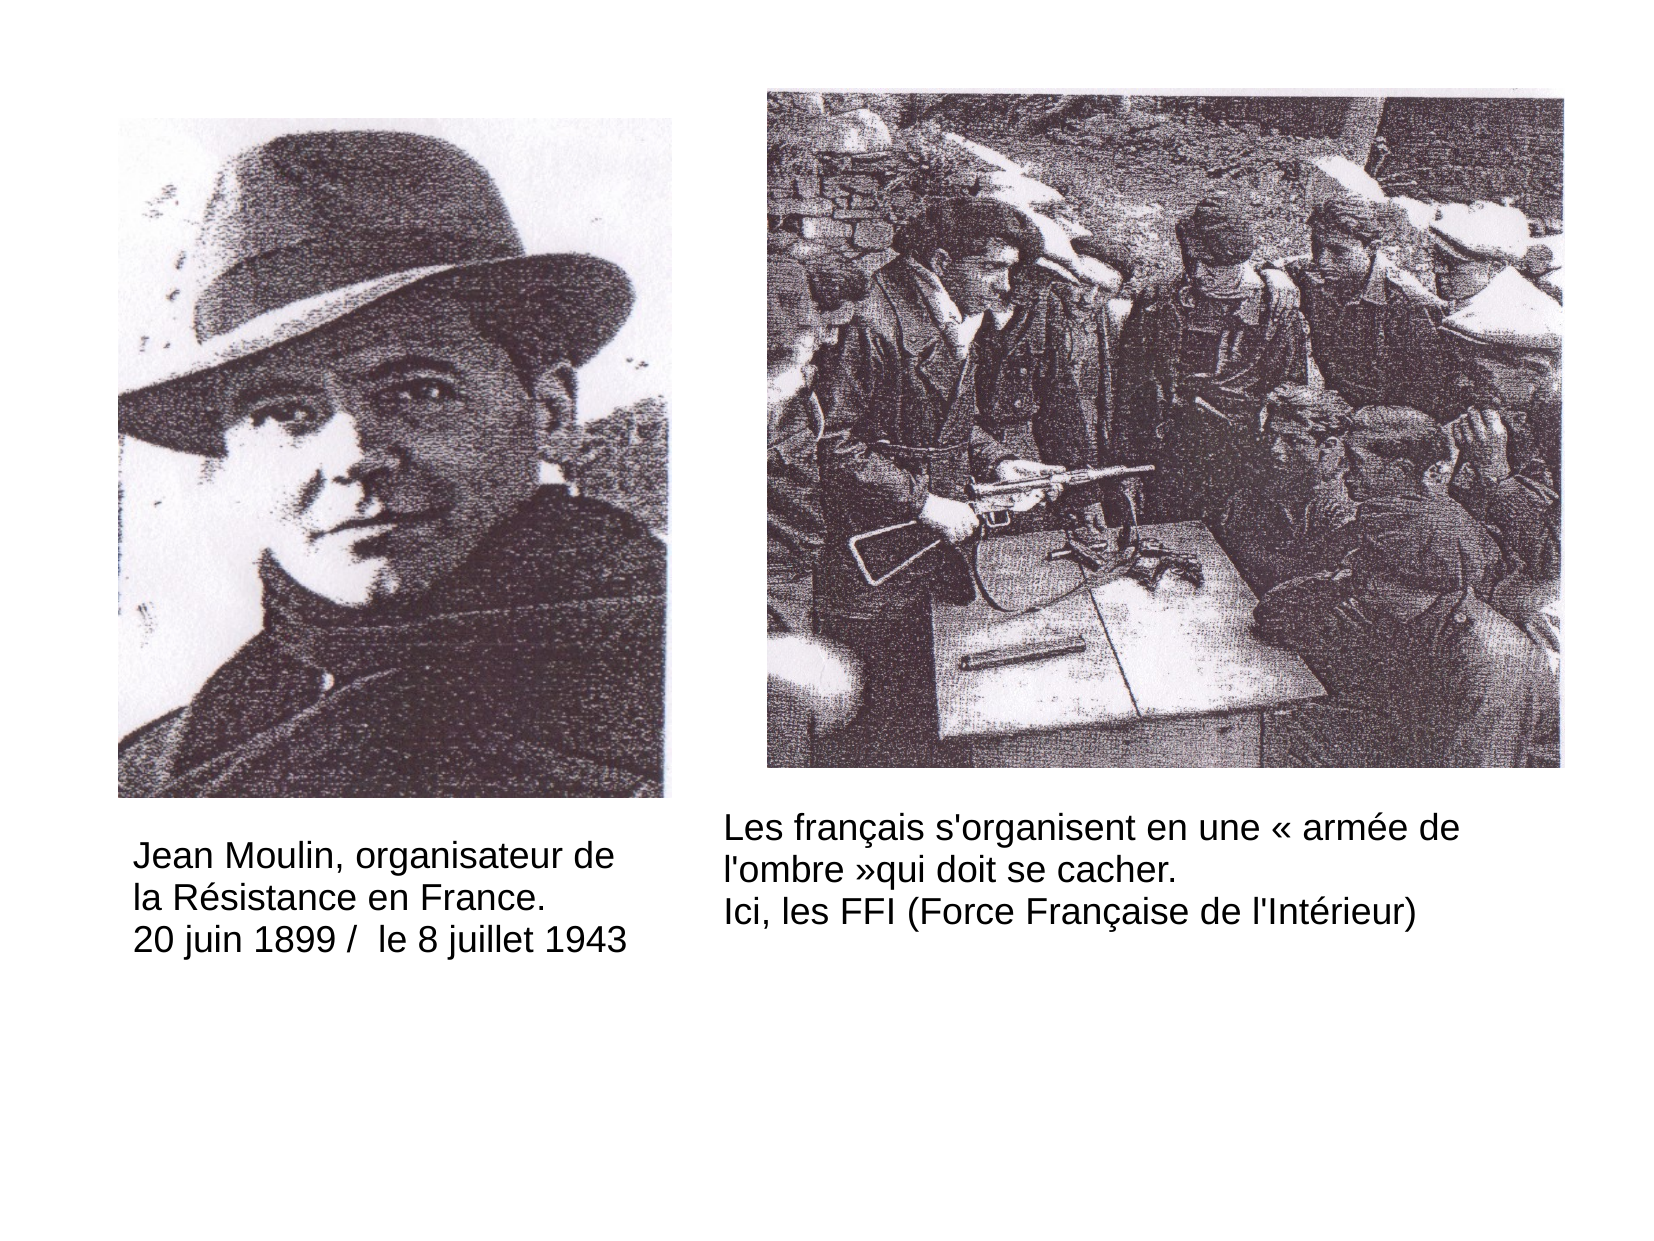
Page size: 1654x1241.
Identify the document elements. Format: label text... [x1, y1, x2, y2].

picture [118, 118, 672, 798]
text_box Les français s'organisent en une « armée de l'ombre »qui doit se cacher. Ici, les FFI (Force Française de l'Intérieur) [708, 799, 1654, 941]
picture [767, 88, 1565, 768]
text_box Jean Moulin, organisateur de la Résistance en France. 20 juin 1899 / le 8 juillet 1943 [118, 826, 650, 968]
